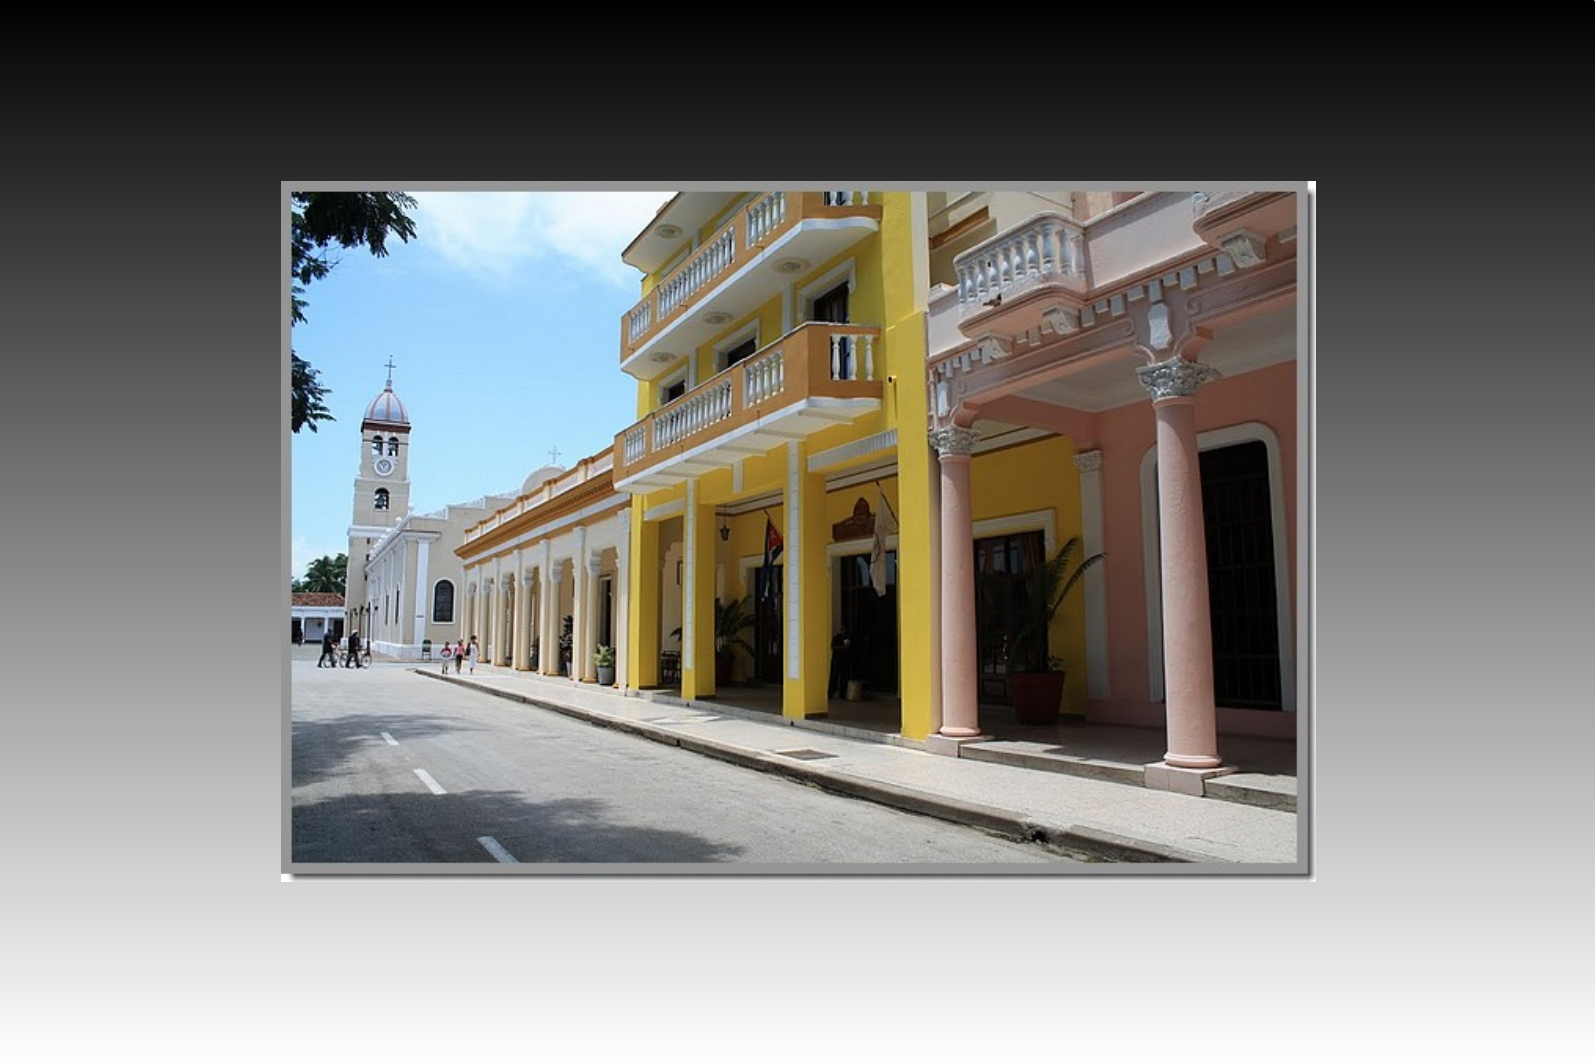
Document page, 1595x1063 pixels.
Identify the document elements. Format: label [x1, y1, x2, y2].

picture [281, 181, 1316, 882]
